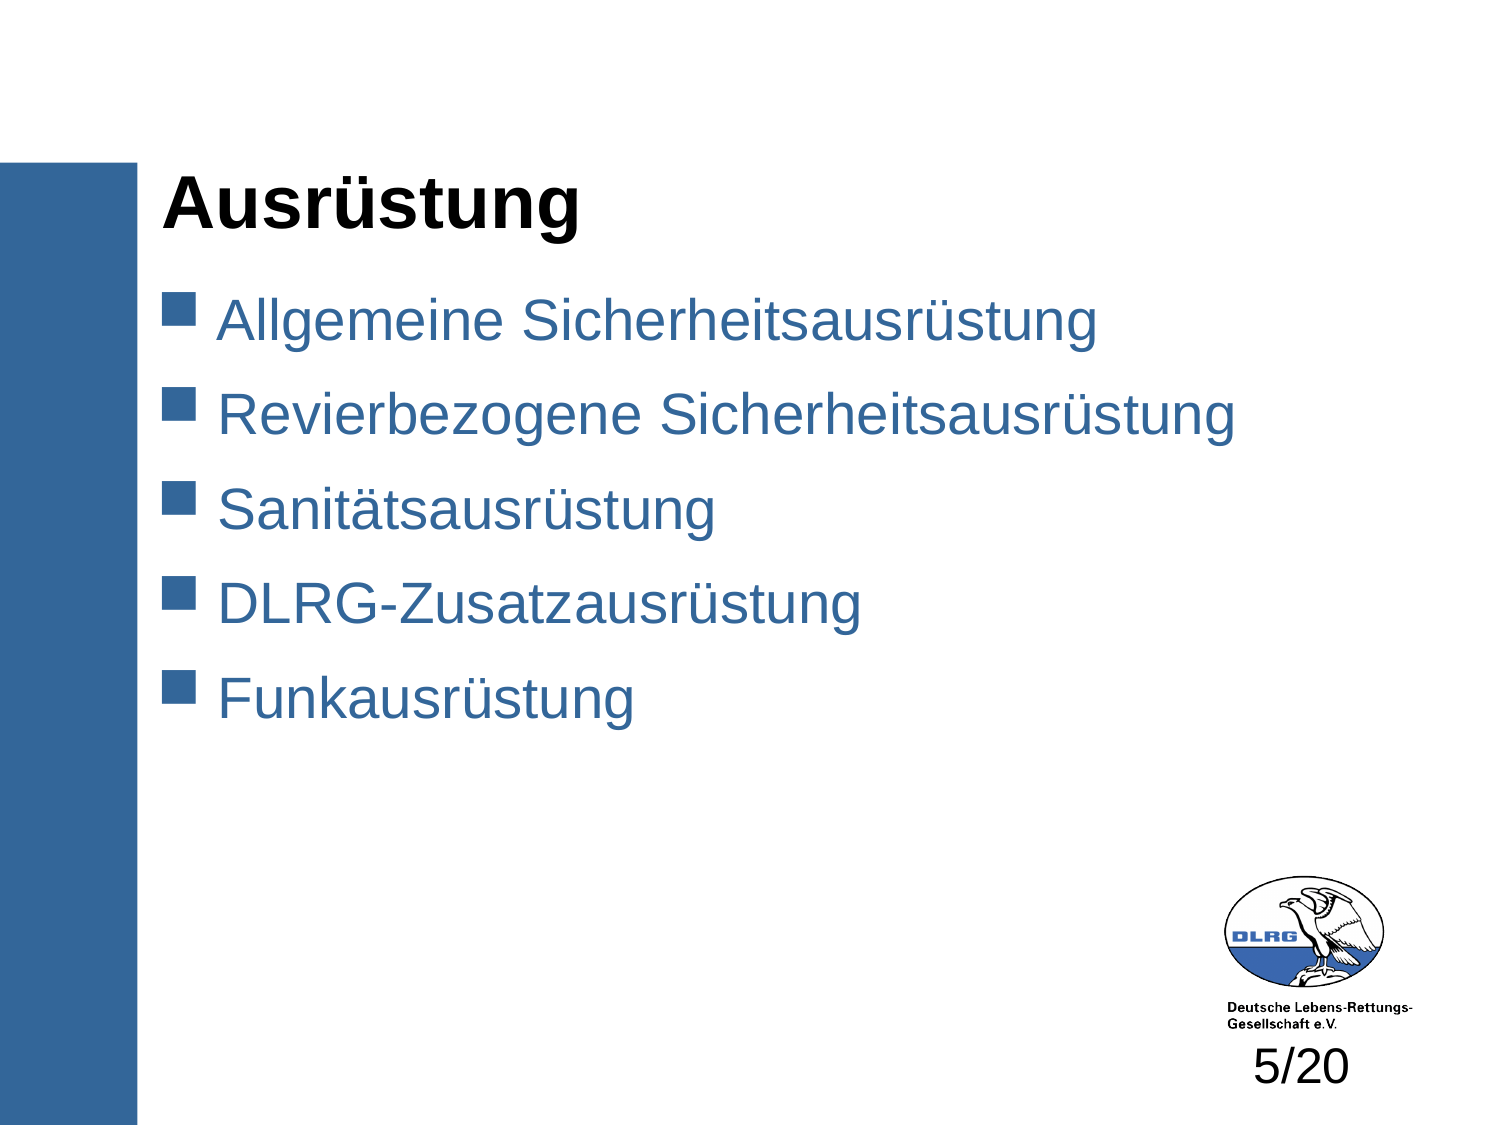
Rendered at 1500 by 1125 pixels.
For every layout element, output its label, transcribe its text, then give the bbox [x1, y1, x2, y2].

picture [1224, 889, 1413, 1030]
text_box Ausrüstung [146, 138, 764, 259]
text_box Allgemeine Sicherheitsausrüstung Revierbezogene Sicherheitsausrüstung Sanitätsausrüstung DLRG-Zusatzausrüstung Funkausrüstung [142, 249, 1413, 889]
text_box <Nummer>/20 [1238, 1026, 1500, 1102]
